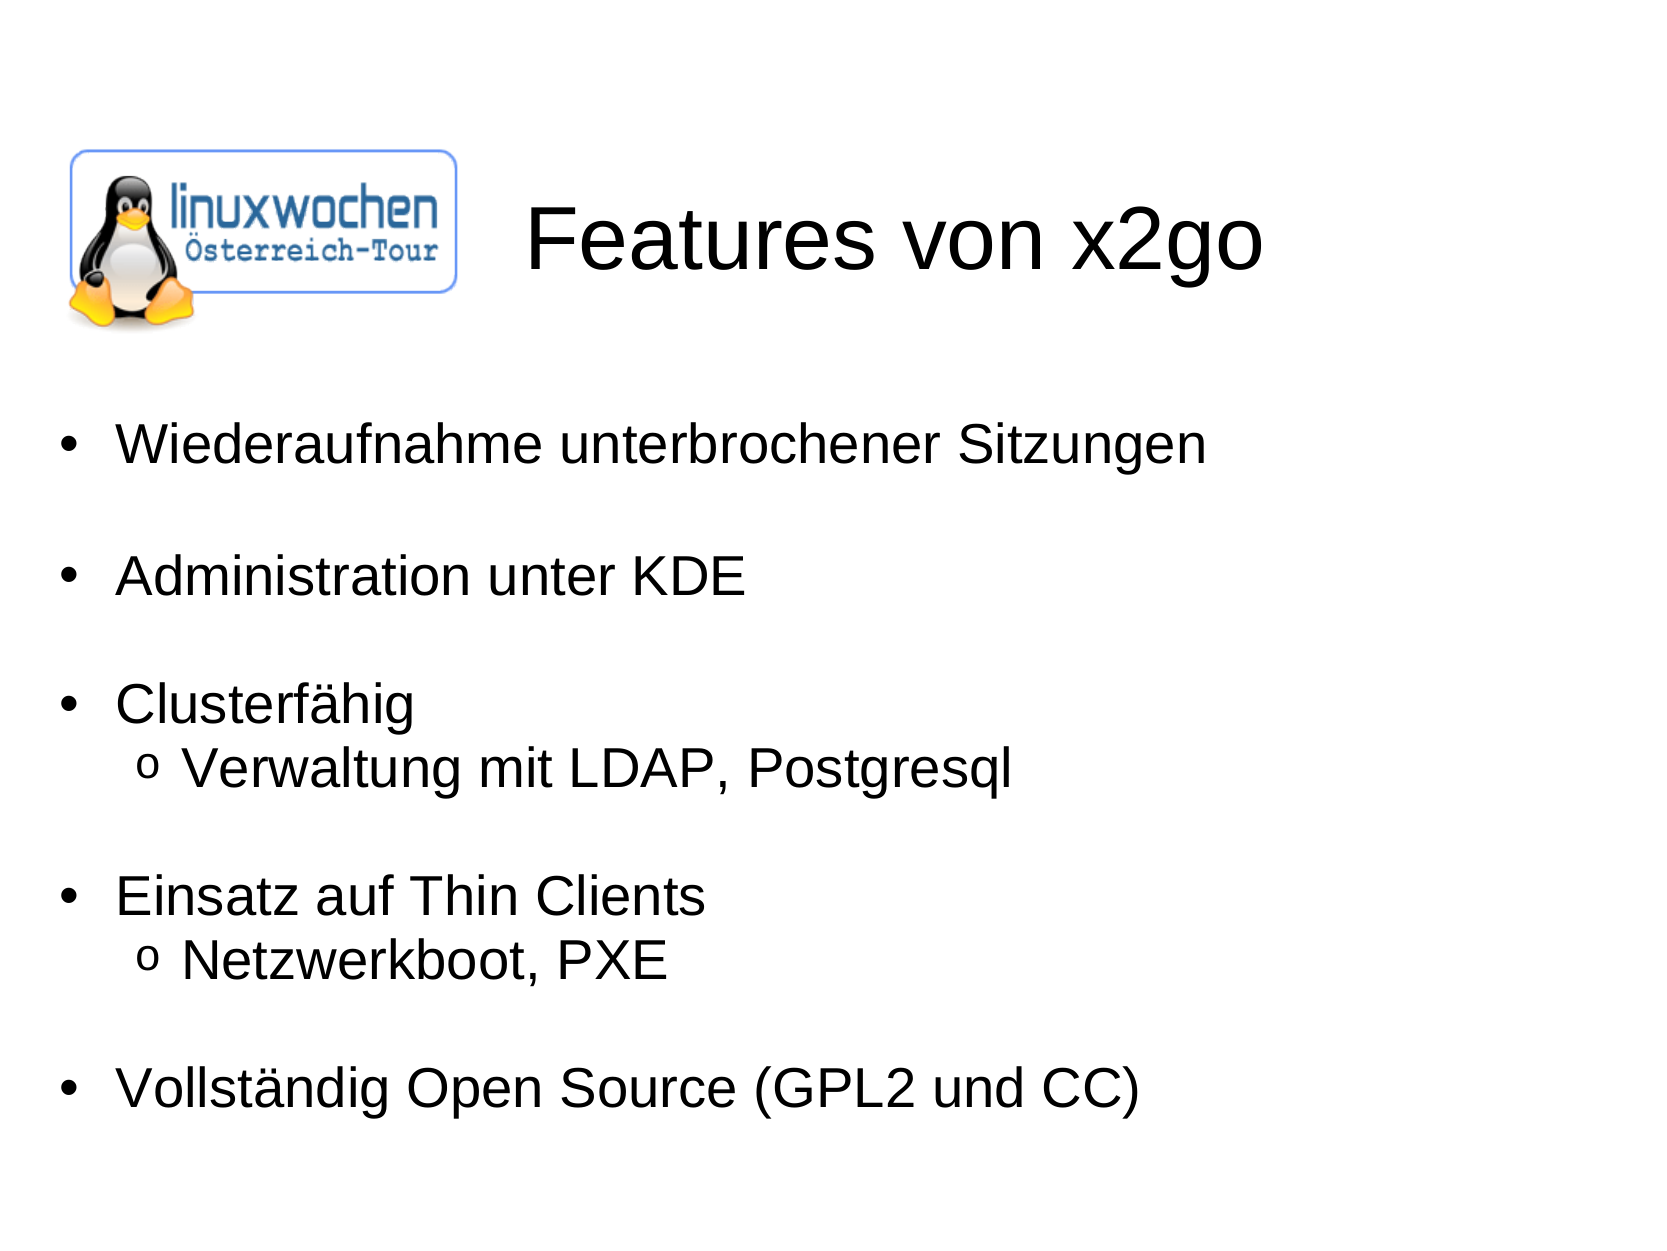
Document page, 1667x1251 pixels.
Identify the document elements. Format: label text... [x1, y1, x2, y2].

picture [37, 129, 472, 338]
list Wiederaufnahme unterbrochener Sitzungen Administration unter KDE Clusterfähig Verwaltung mit LDAP, Postgresql Einsatz auf Thin Clients Netzwerkboot, PXE Vollständig Open Source (GPL2 und CC) [40, 412, 1627, 1201]
title Features von x2go [102, 187, 1667, 338]
